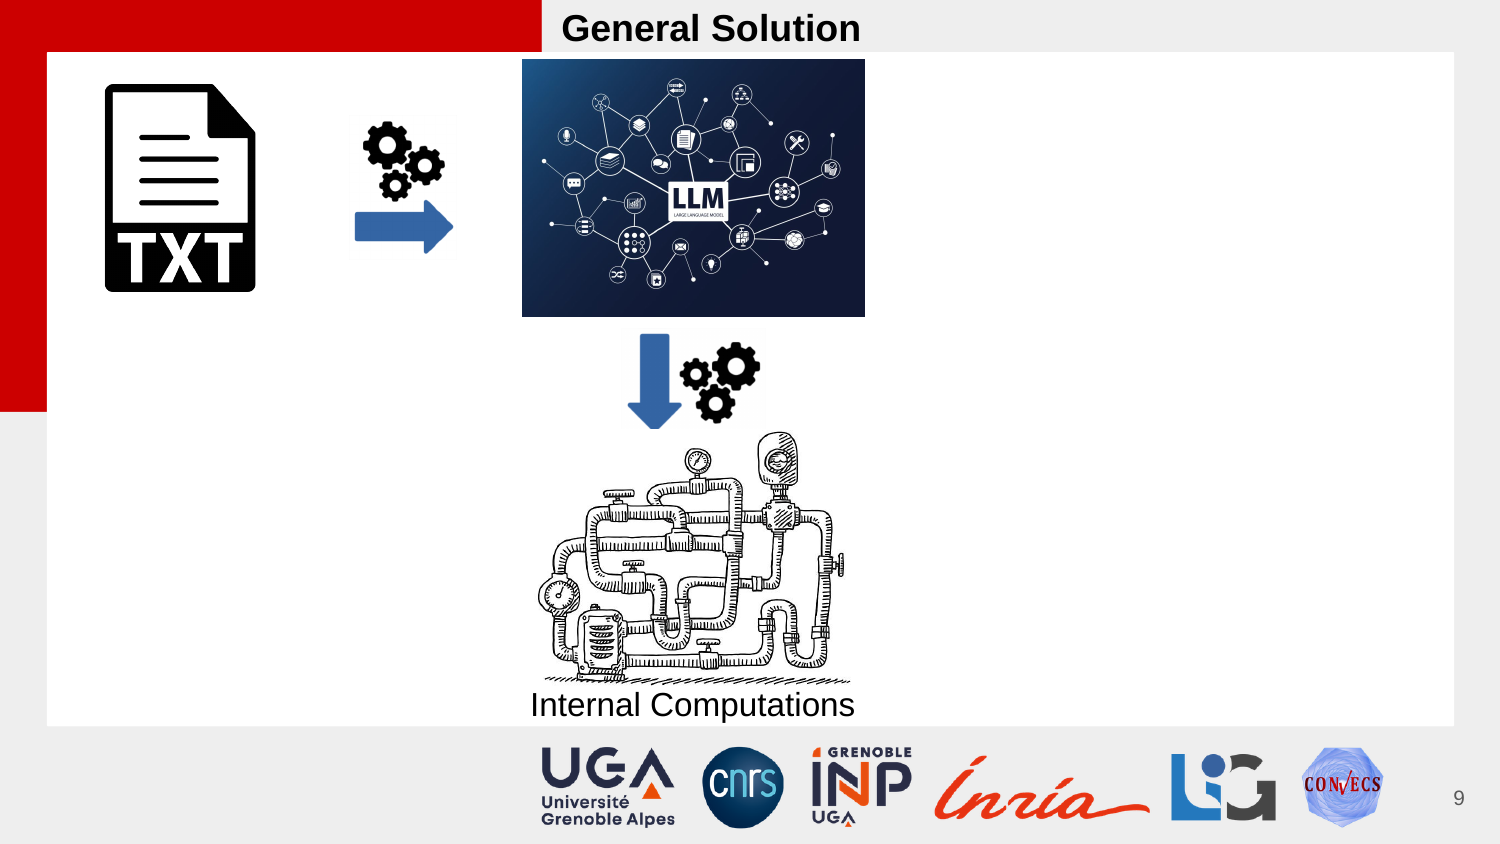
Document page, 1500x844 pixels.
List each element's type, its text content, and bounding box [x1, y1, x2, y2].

text_box Internal Computations [454, 686, 932, 721]
slide_number <numéro> [1389, 764, 1480, 830]
text_box General Solution [546, 0, 1441, 55]
picture [0, 0, 1500, 844]
